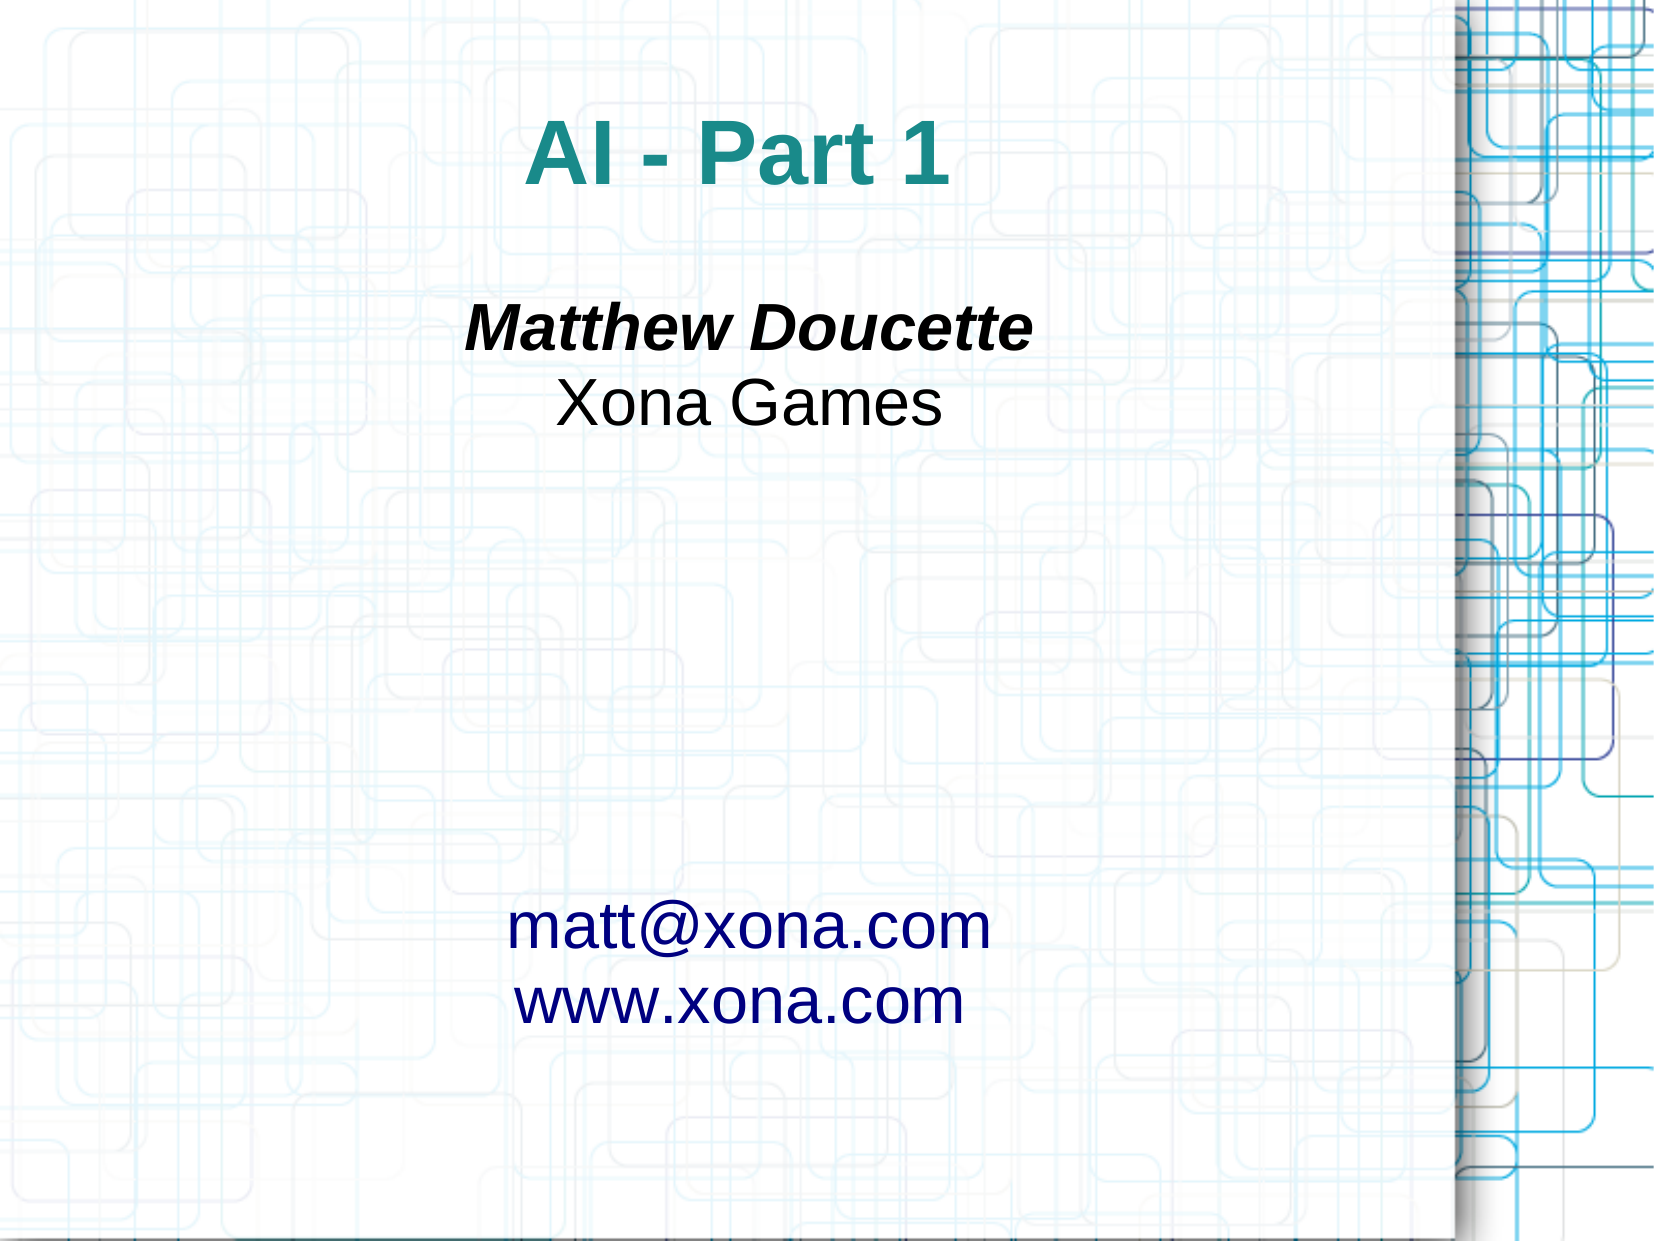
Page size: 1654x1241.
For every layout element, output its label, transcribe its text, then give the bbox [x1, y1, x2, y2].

title AI - Part 1 [59, 56, 1418, 250]
list Matthew Doucette Xona Games matt@xona.com www.xona.com [82, 290, 1418, 1094]
picture [0, 0, 1654, 1241]
